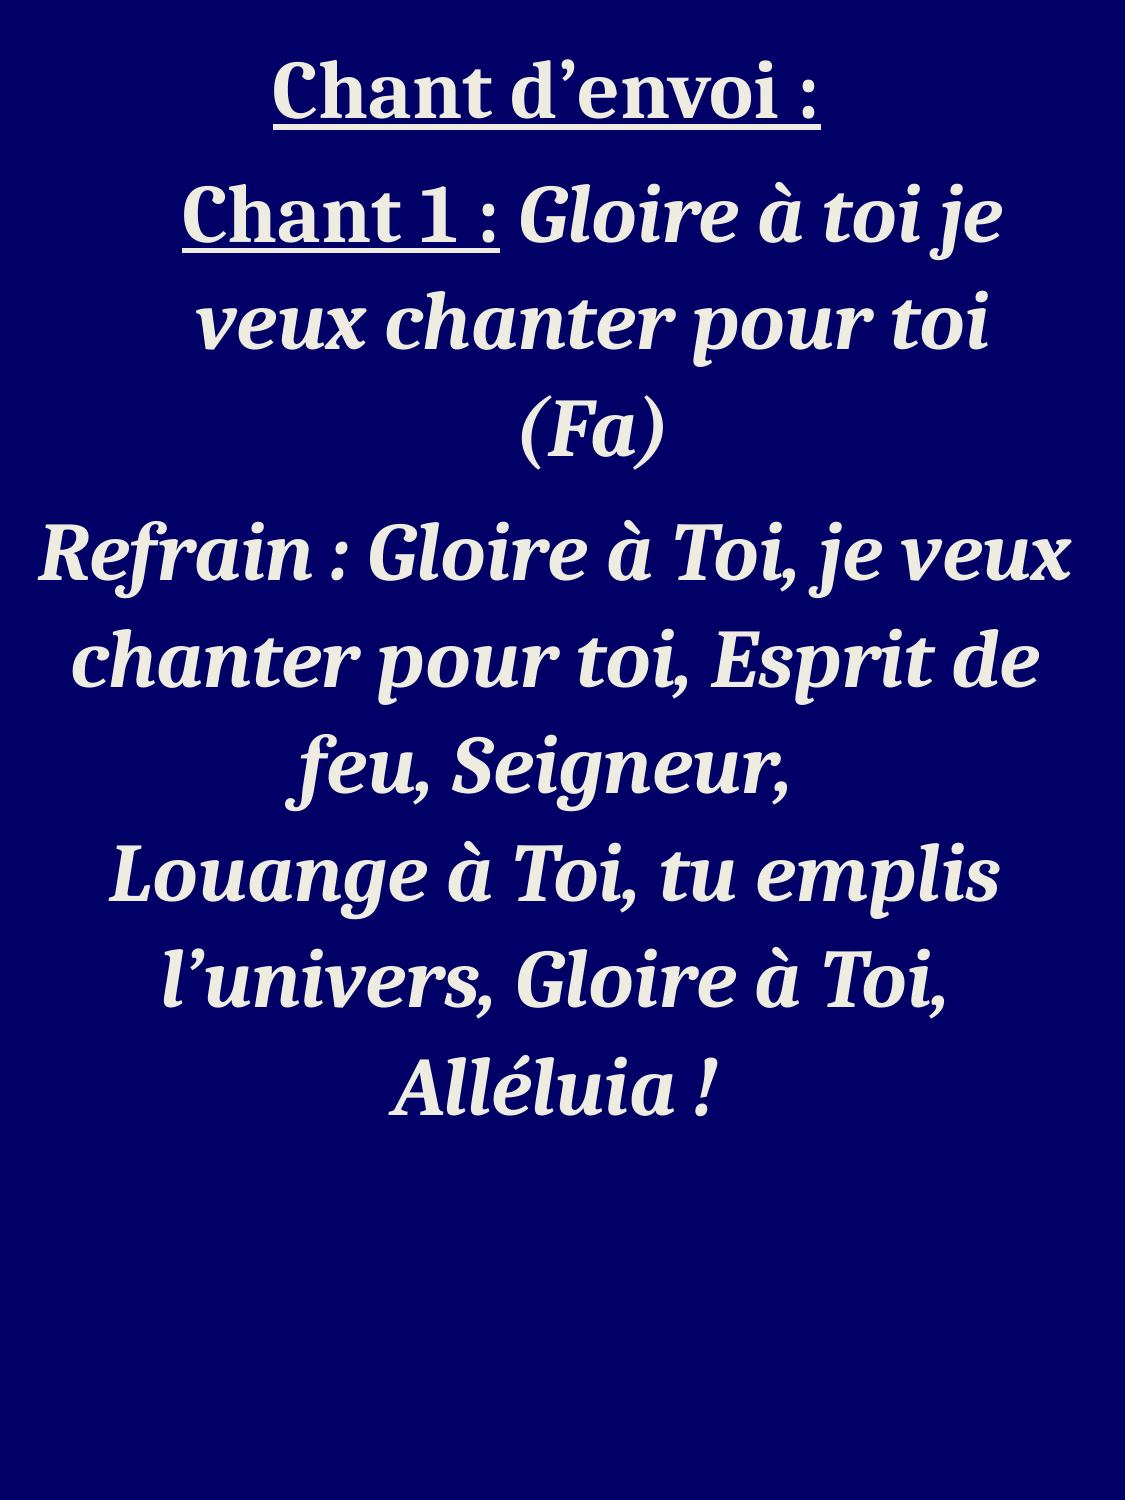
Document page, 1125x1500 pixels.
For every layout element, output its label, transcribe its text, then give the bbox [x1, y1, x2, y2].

text_box Chant d’envoi : Chant 1 : Gloire à toi je veux chanter pour toi (Fa) Refrain : Gloire à Toi, je veux chanter pour toi, Esprit de feu, Seigneur, Louange à Toi, tu emplis l’univers, Gloire à Toi, Alléluia ! [21, 21, 1091, 1139]
